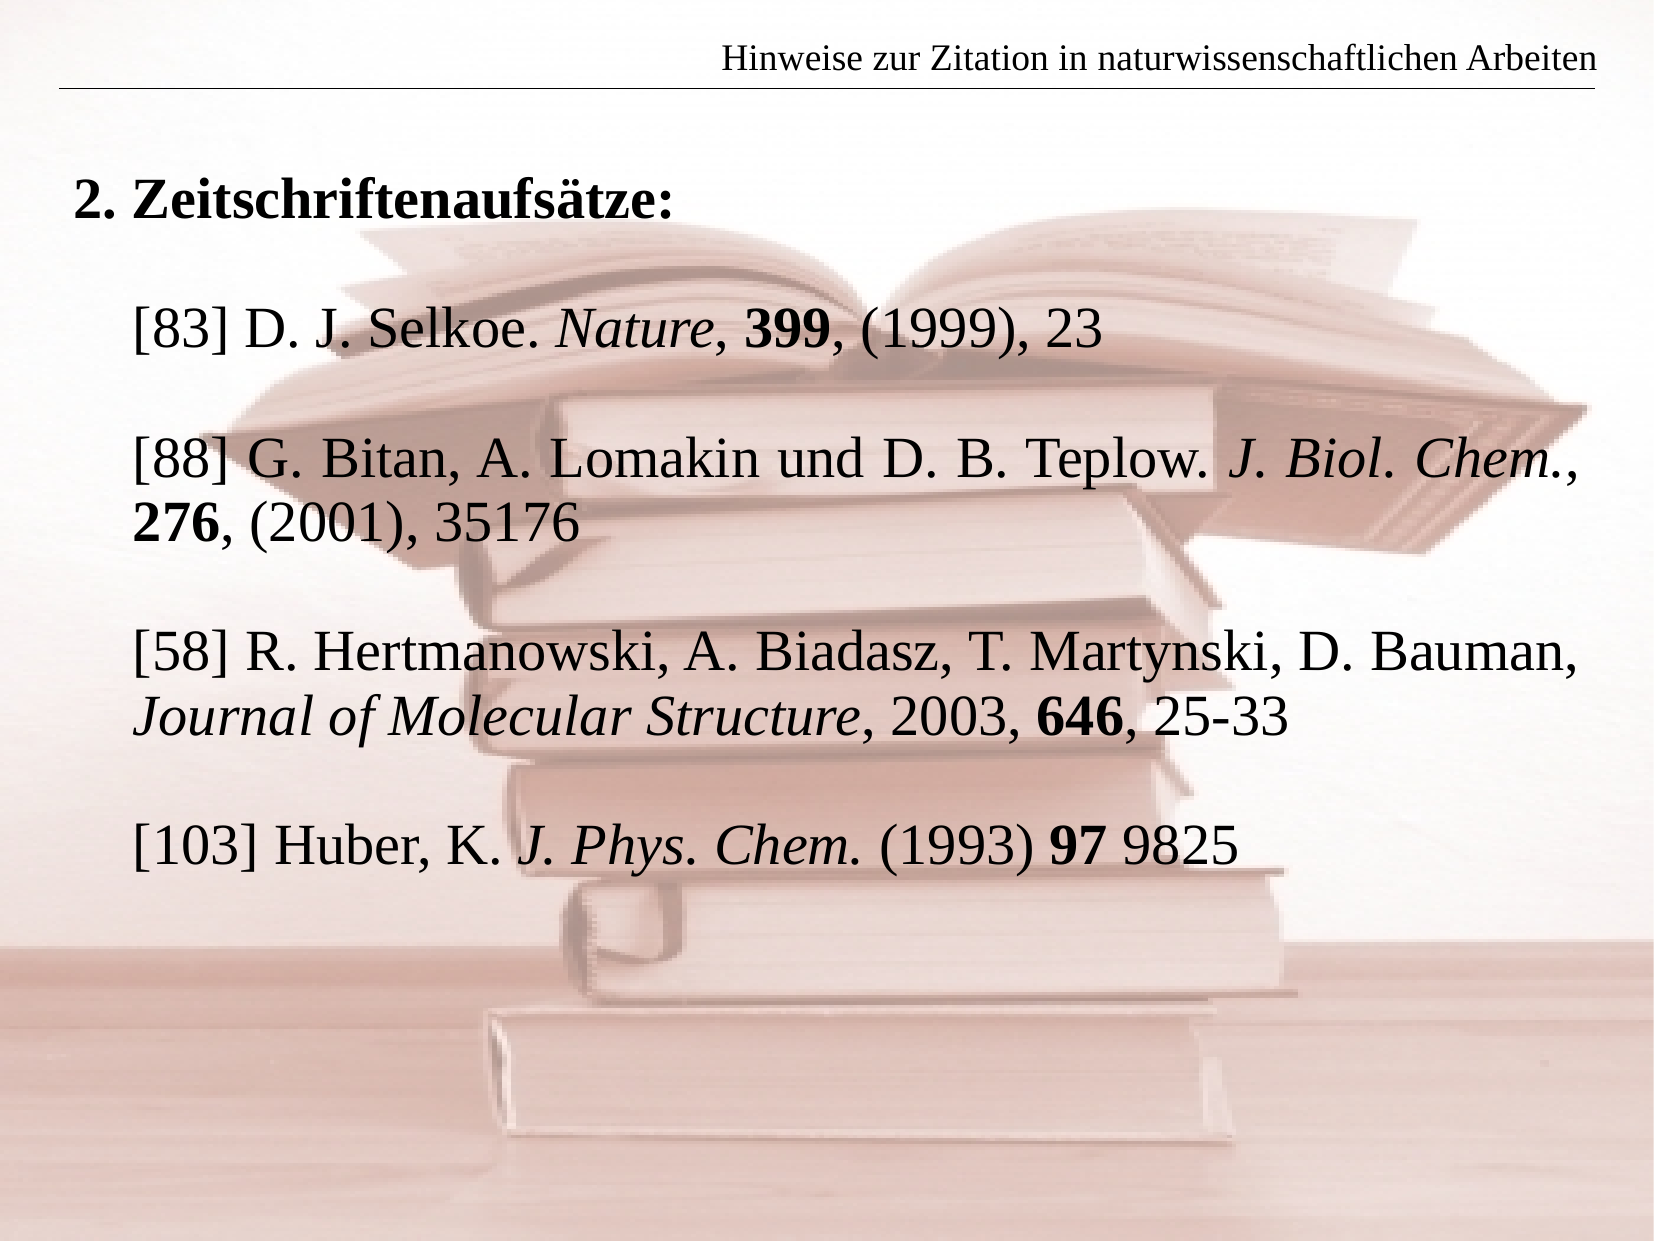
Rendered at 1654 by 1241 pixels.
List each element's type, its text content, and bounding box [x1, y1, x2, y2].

text_box Hinweise zur Zitation in naturwissenschaftlichen Arbeiten [578, 29, 1613, 89]
picture [0, 0, 1654, 1241]
text_box 2. Zeitschriftenaufsätze: [83] D. J. Selkoe. Nature, 399, (1999), 23 [88] G. Bitan, A. Lomakin und D. B. Teplow. J. Biol. Chem., 276, (2001), 35176 [58] R. Hertmanowski, A. Biadasz, T. Martynski, D. Bauman, Journal of Molecular Structure, 2003, 646, 25-33 [103] Huber, K. J. Phys. Chem. (1993) 97 9825 [59, 159, 1595, 1129]
